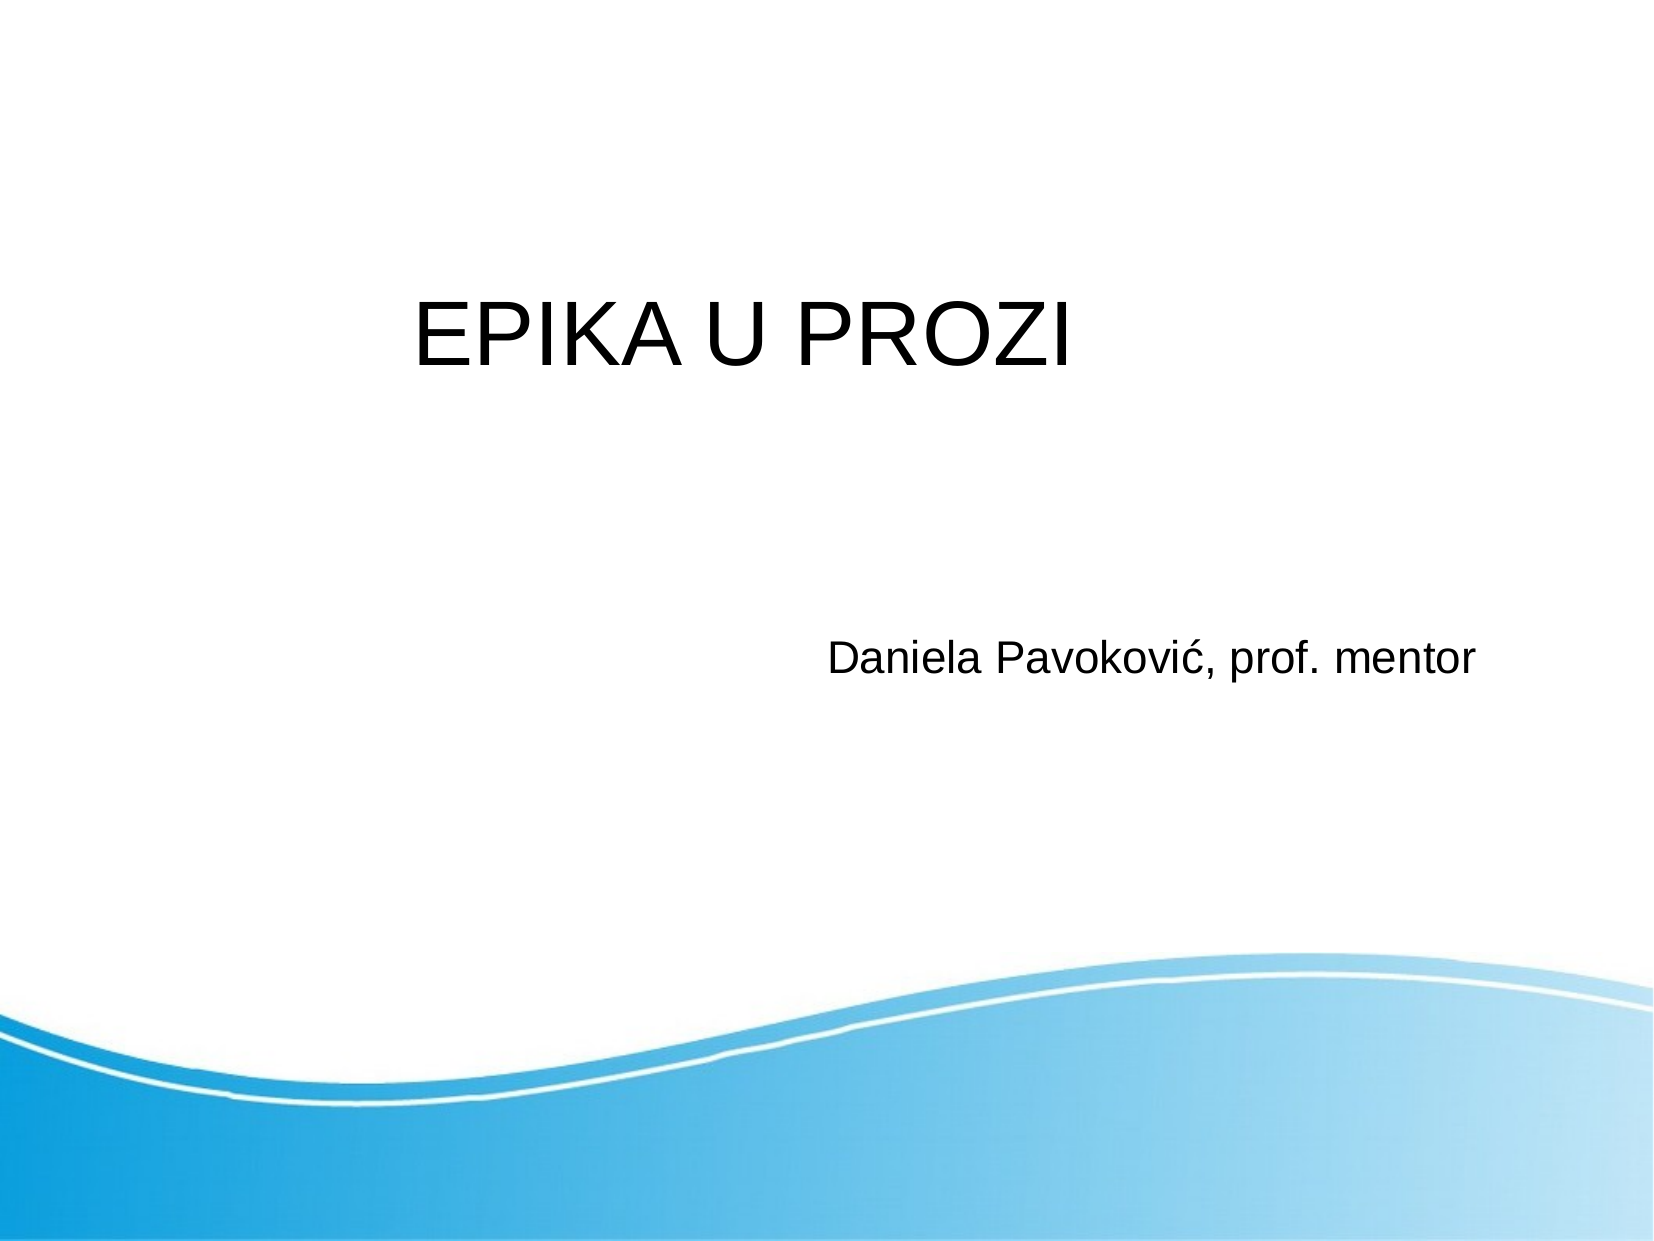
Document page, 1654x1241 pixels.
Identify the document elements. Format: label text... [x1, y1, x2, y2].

title EPIKA U PROZI Daniela Pavoković, prof. mentor [0, 282, 1489, 693]
picture [0, 952, 1654, 1241]
